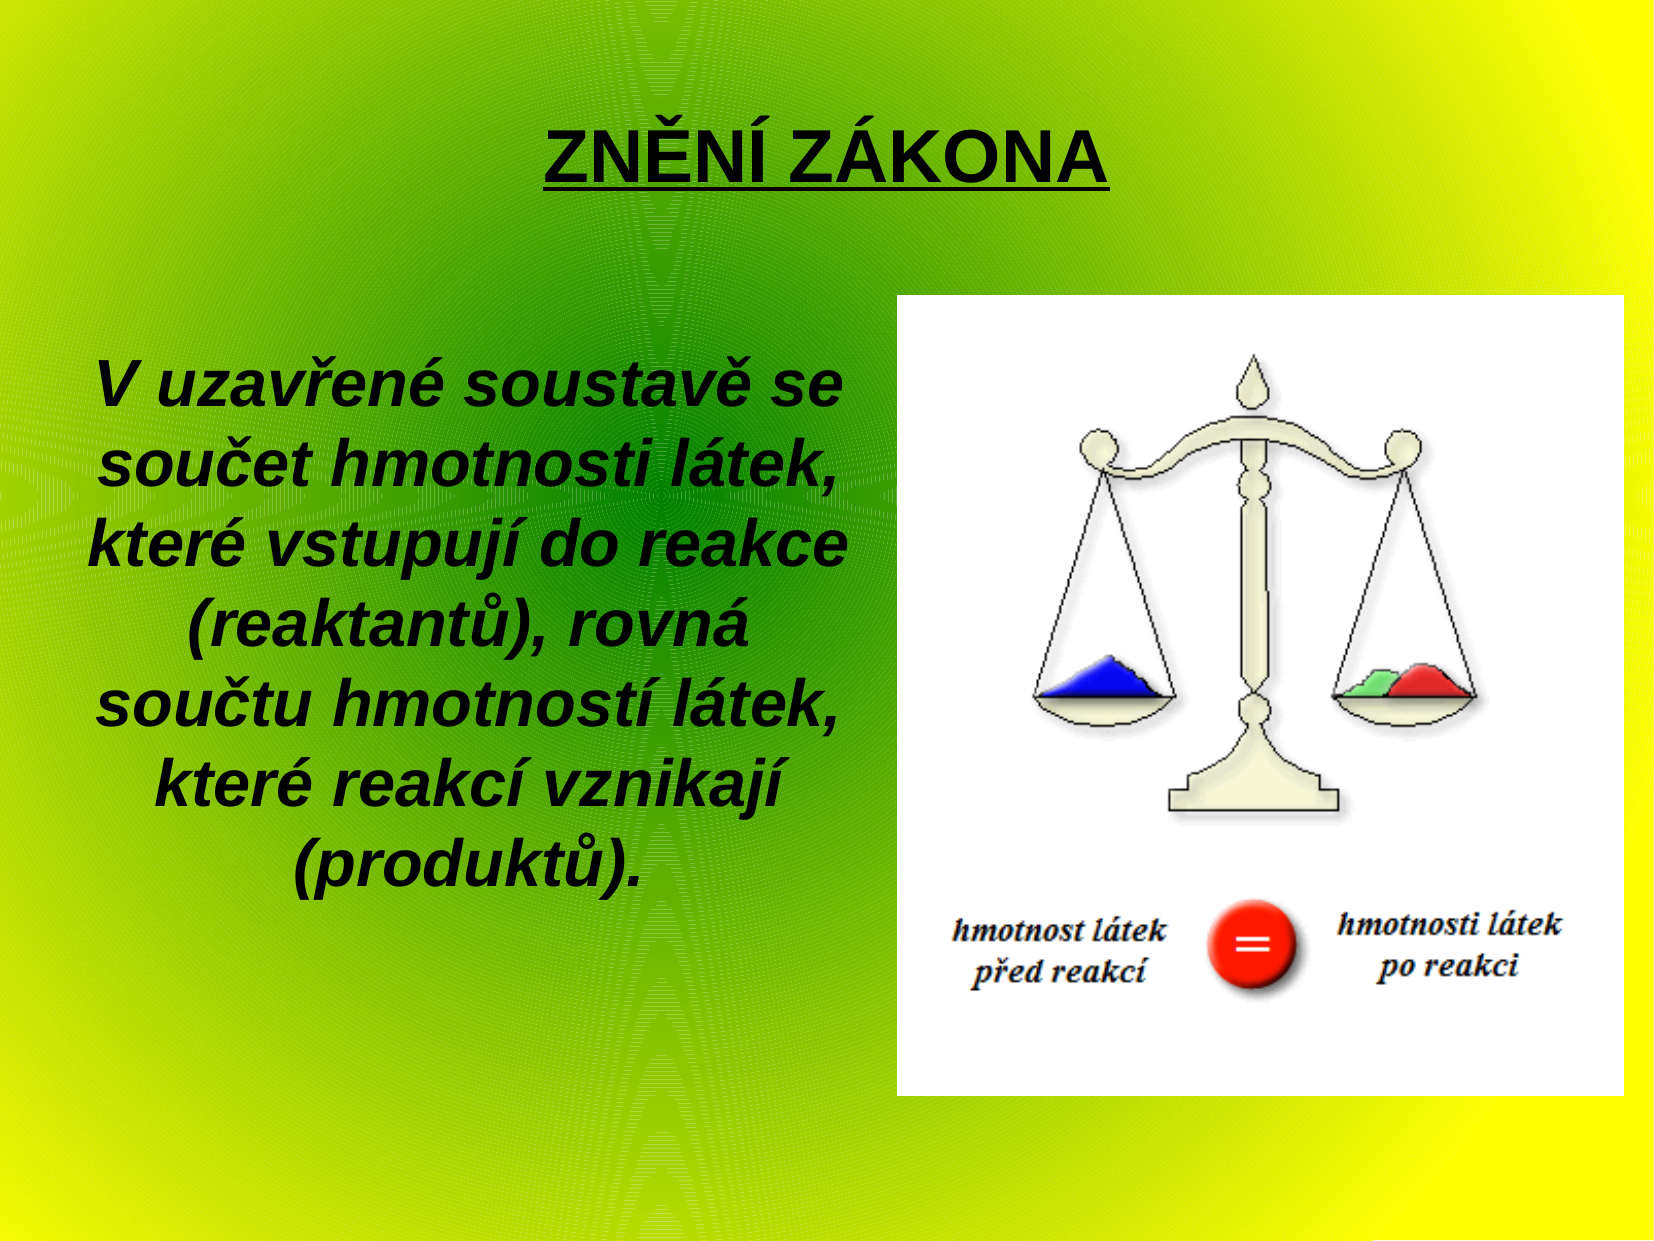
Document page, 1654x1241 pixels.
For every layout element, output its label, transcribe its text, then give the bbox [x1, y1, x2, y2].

title ZNĚNÍ ZÁKONA [82, 49, 1571, 257]
picture [897, 295, 1624, 1096]
subtitle V uzavřené soustavě se součet hmotnosti látek, které vstupují do reakce (reaktantů), rovná součtu hmotností látek, které reakcí vznikají (produktů). [82, 189, 857, 1051]
